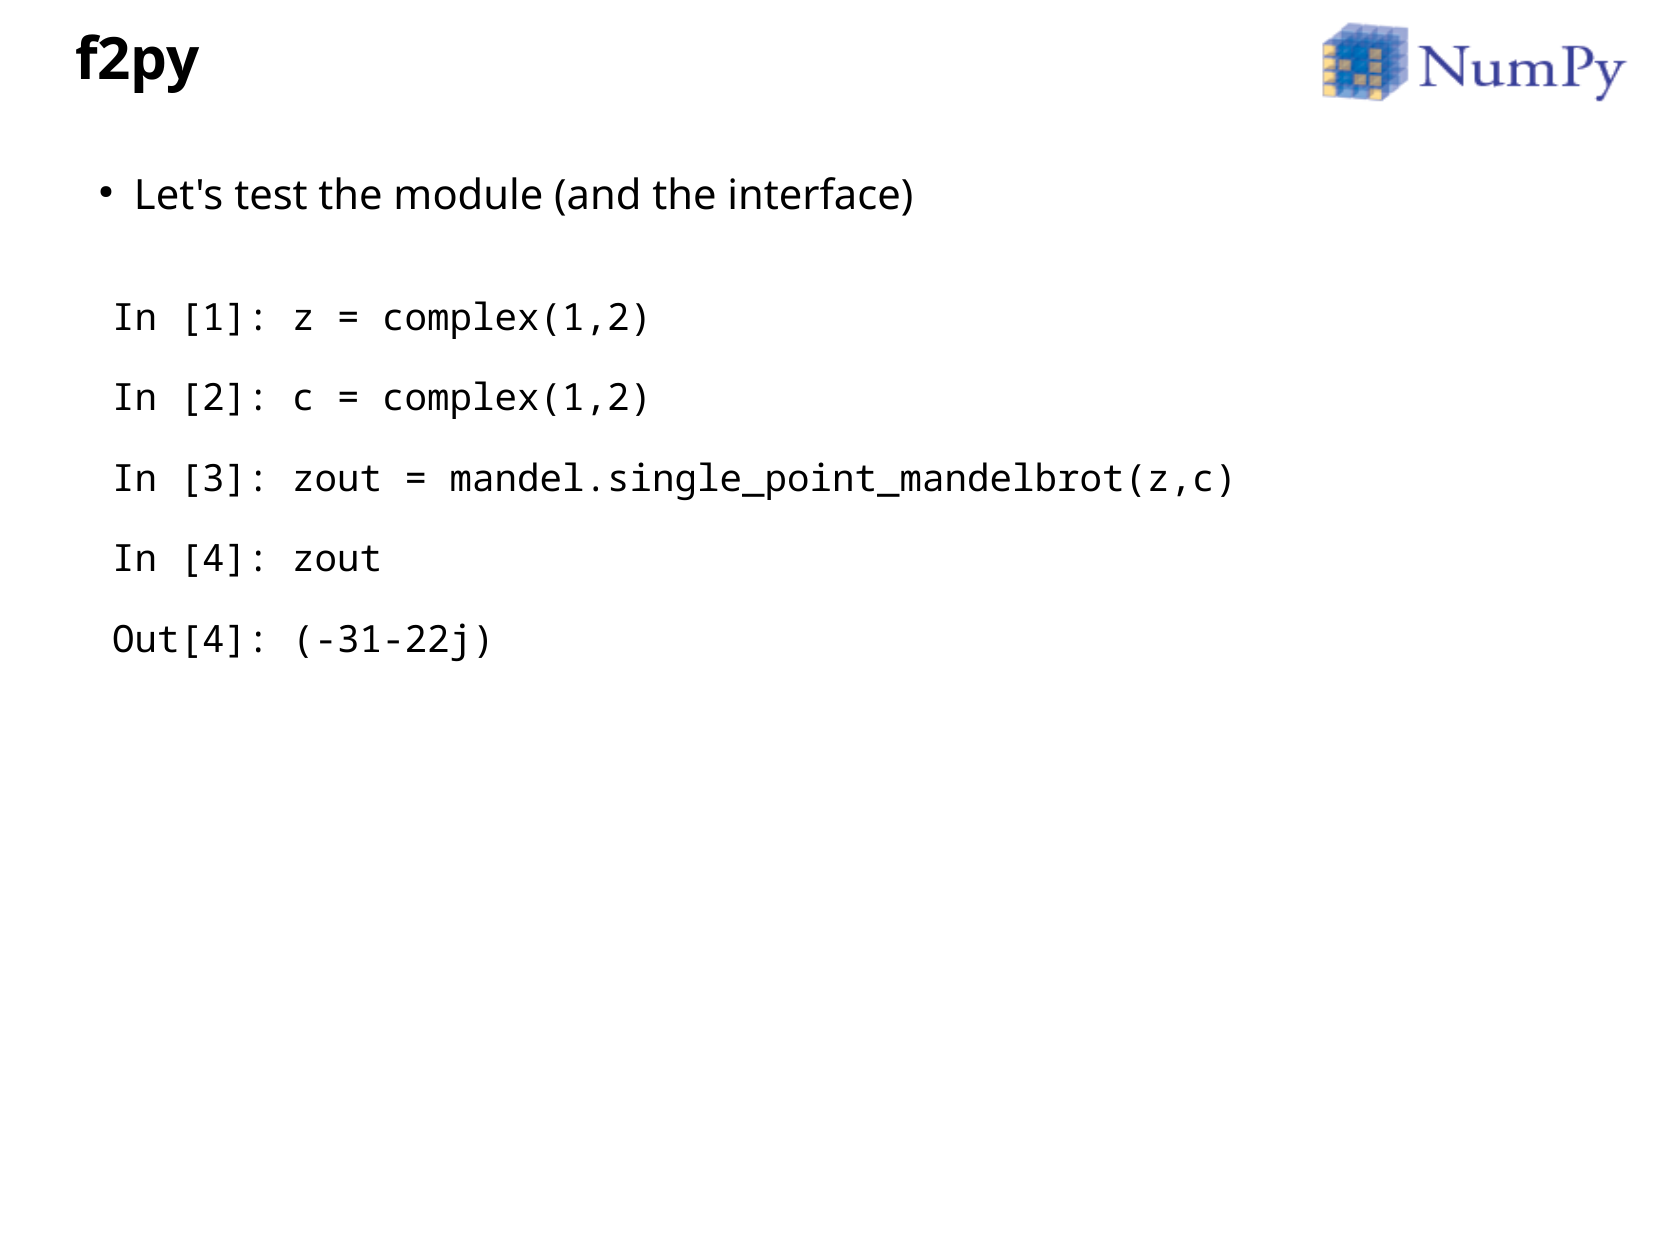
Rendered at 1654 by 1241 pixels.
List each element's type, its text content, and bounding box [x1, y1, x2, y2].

title f2py [75, 0, 1576, 113]
title [153, 144, 1654, 263]
picture [1302, 13, 1635, 113]
list In [1]: z = complex(1,2) In [2]: c = complex(1,2) In [3]: zout = mandel.single_point_mandelbrot(z,c) In [4]: zout Out[4]: (-31-22j) [41, 290, 1501, 1201]
title Let's test the module (and the interface) [63, 123, 1576, 263]
